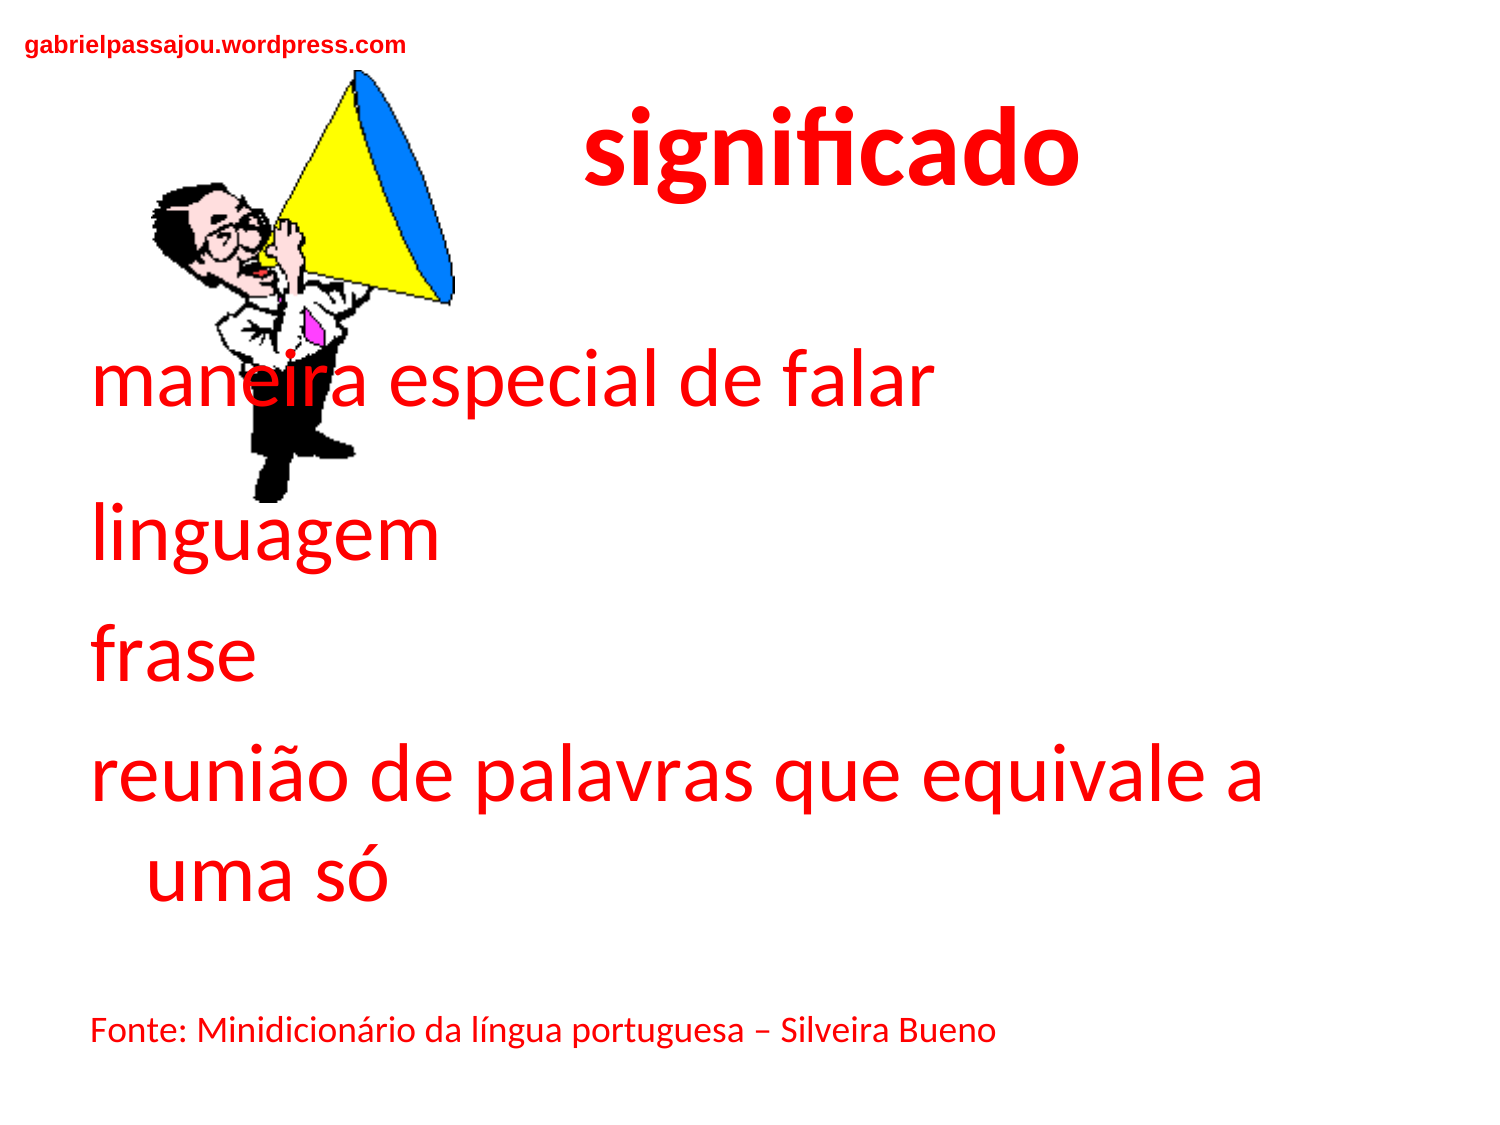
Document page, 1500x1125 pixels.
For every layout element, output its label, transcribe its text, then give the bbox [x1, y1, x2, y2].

text_box gabrielpassajou.wordpress.com [24, 27, 438, 61]
picture [151, 70, 455, 315]
text_box significado [157, 45, 1500, 237]
text_box maneira especial de falar linguagem frase reunião de palavras que equivale a uma só Fonte: Minidicionário da língua portuguesa – Silveira Bueno [75, 315, 1426, 1059]
